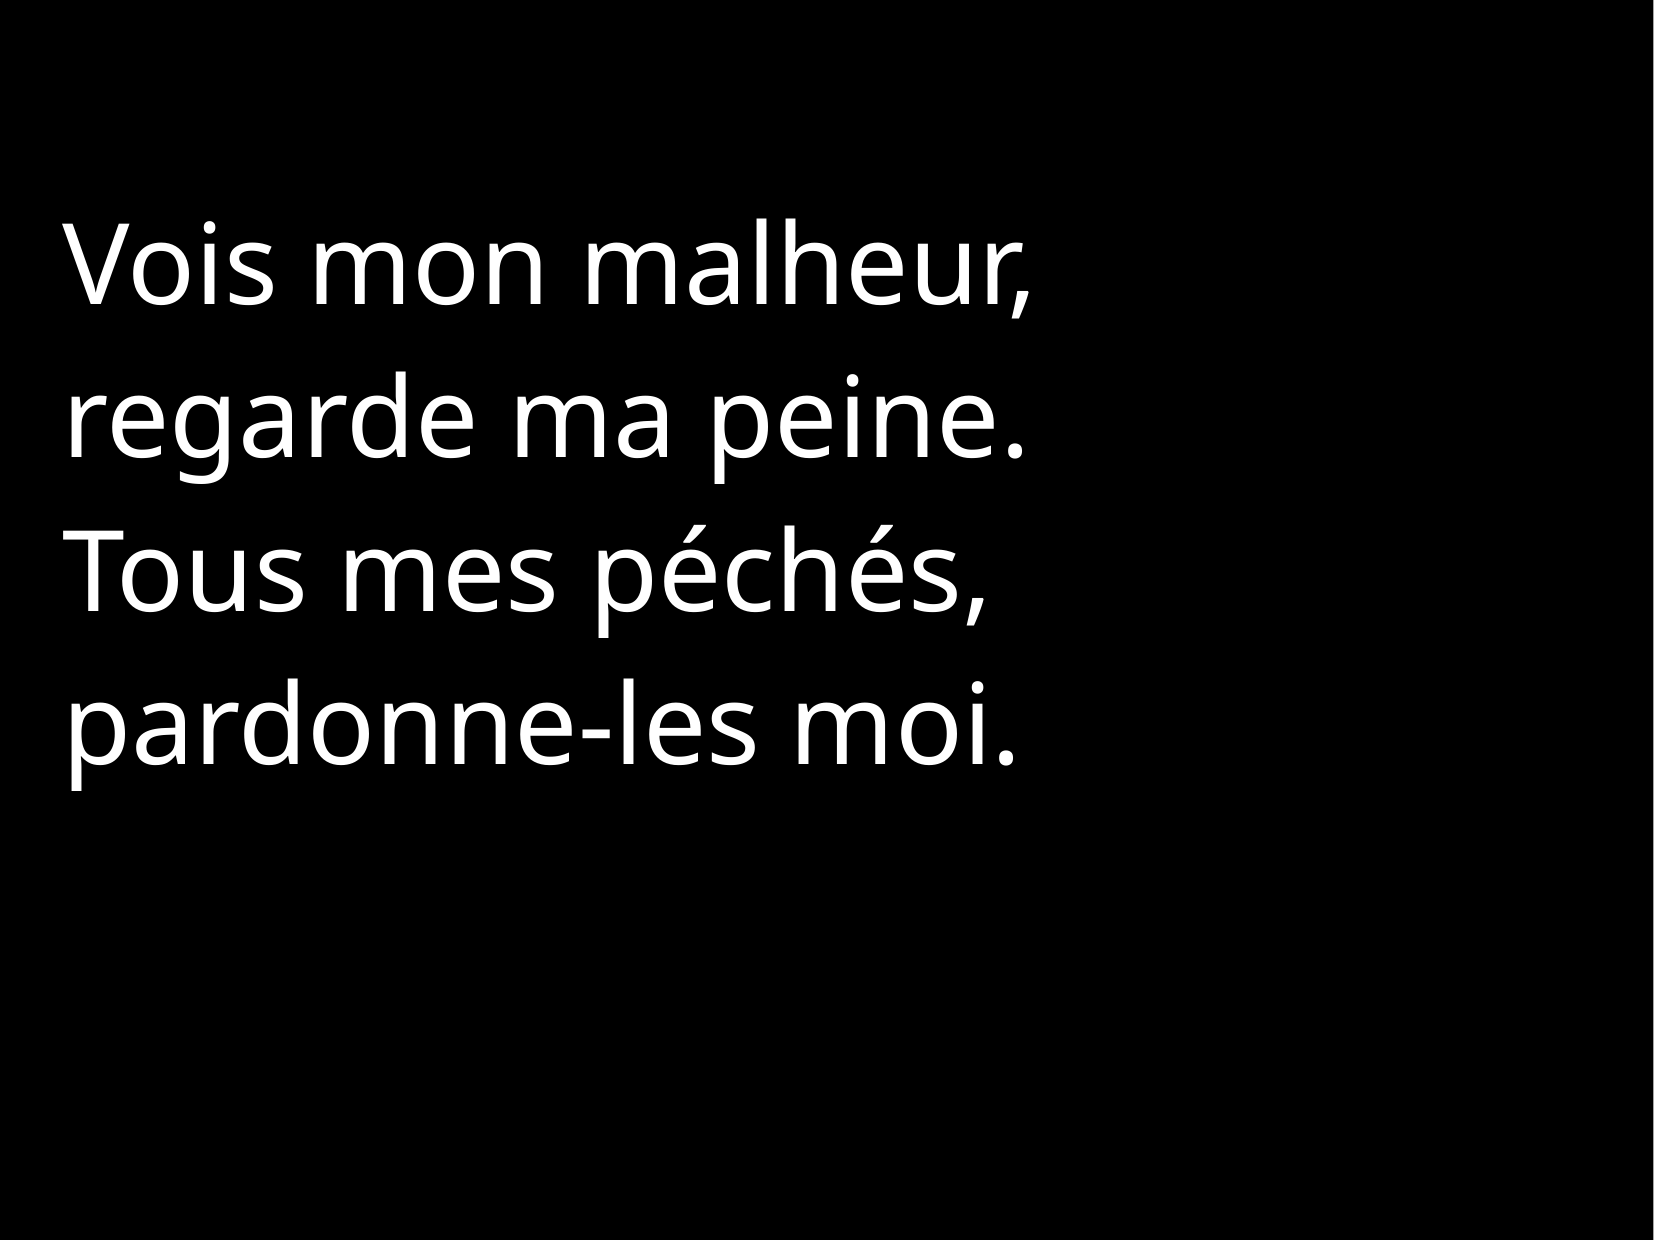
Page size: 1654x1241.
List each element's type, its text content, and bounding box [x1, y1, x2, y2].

text_box Vois mon malheur, regarde ma peine. Tous mes péchés, pardonne-les moi. [47, 23, 1607, 1193]
